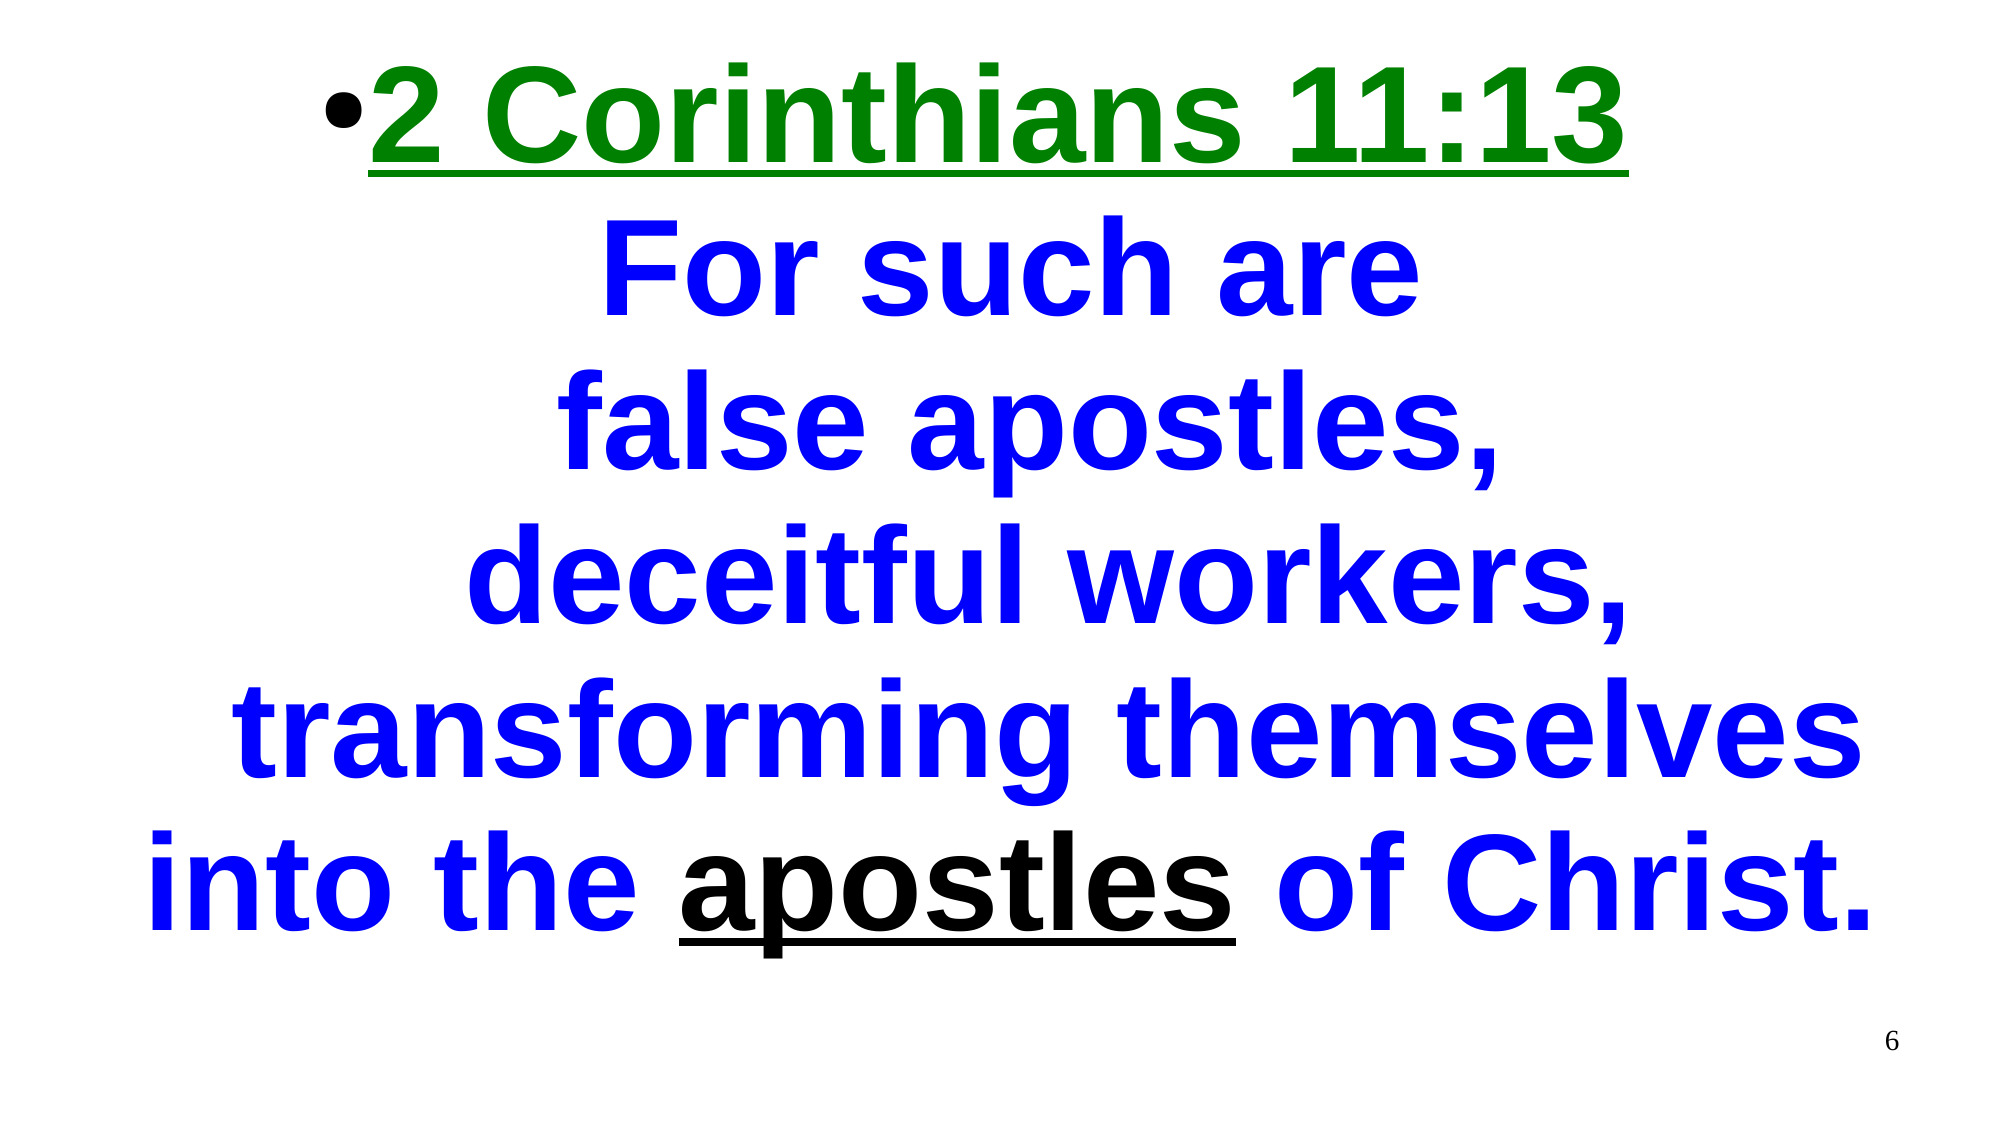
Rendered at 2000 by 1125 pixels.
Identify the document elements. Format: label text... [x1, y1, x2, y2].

list 2 Corinthians 11:13 For such are false apostles, deceitful workers, transforming themselves into the apostles of Christ. [37, 37, 1988, 1088]
